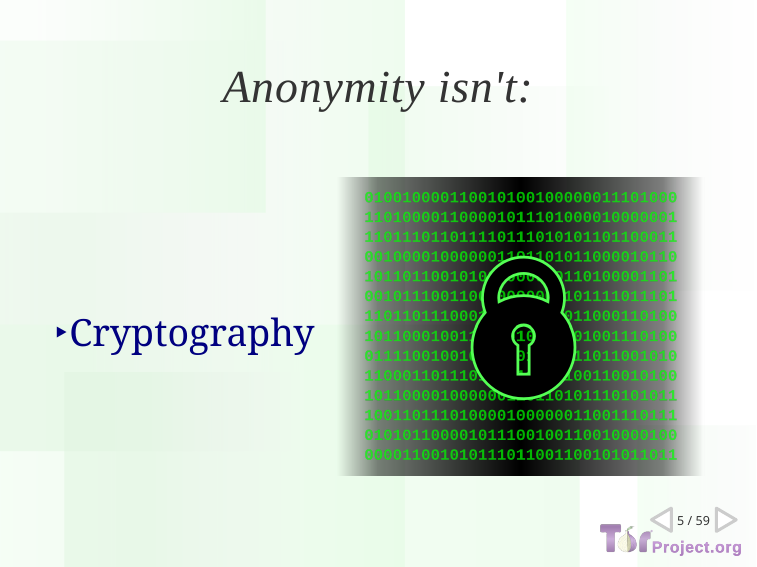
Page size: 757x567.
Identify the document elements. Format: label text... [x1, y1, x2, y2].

text_box Cryptography [39, 181, 366, 482]
picture [0, 0, 757, 567]
text_box Anonymity isn't: [0, 54, 756, 121]
